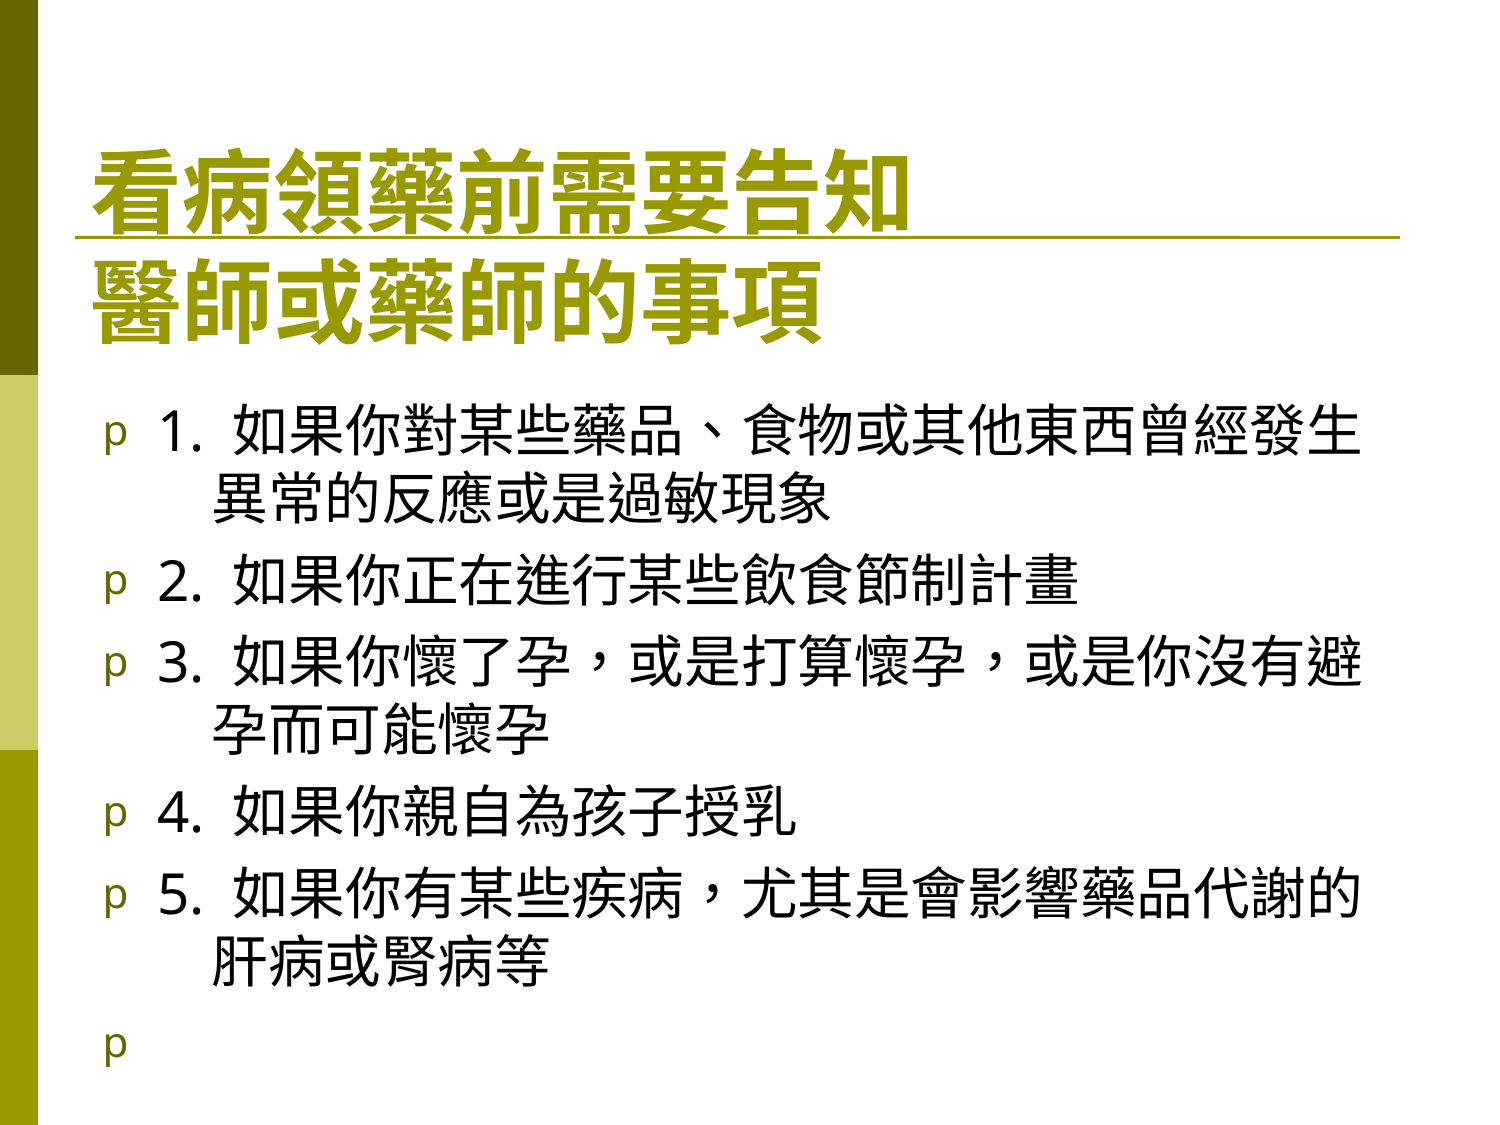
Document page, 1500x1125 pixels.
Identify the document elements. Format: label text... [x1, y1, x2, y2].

title 看病領藥前需要告知 醫師或藥師的事項 [75, 45, 1426, 363]
list 1. 如果你對某些藥品、食物或其他東西曾經發生異常的反應或是過敏現象 2. 如果你正在進行某些飲食節制計畫 3. 如果你懷了孕，或是打算懷孕，或是你沒有避孕而可能懷孕 4. 如果你親自為孩子授乳 5. 如果你有某些疾病，尤其是會影響藥品代謝的肝病或腎病等 [87, 387, 1426, 1006]
